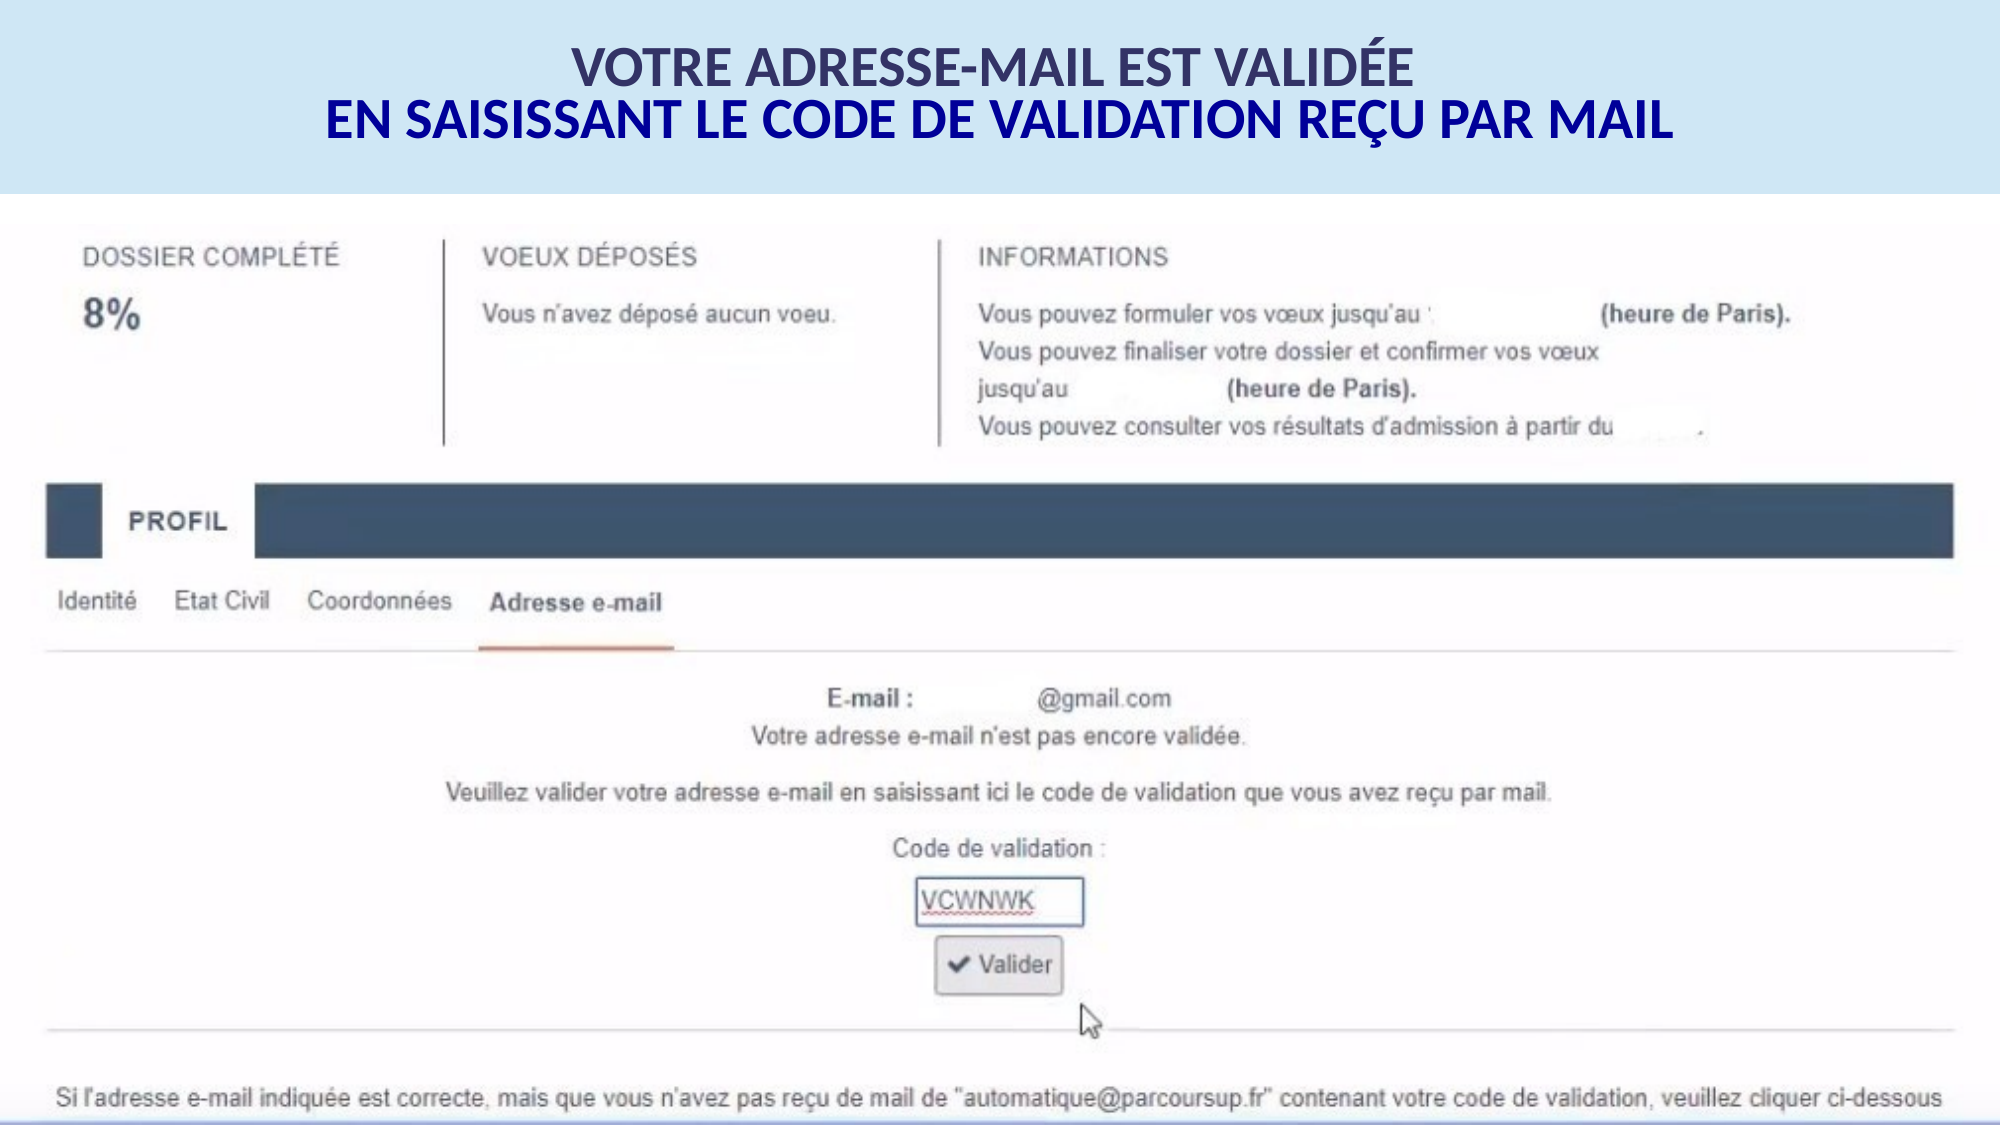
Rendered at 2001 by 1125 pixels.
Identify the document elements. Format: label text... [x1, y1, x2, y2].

title VOTRE ADRESSE-MAIL EST VALIDÉE EN SAISISSANT LE CODE DE VALIDATION REÇU PAR MAIL [0, 0, 2000, 194]
picture [0, 224, 2000, 1125]
